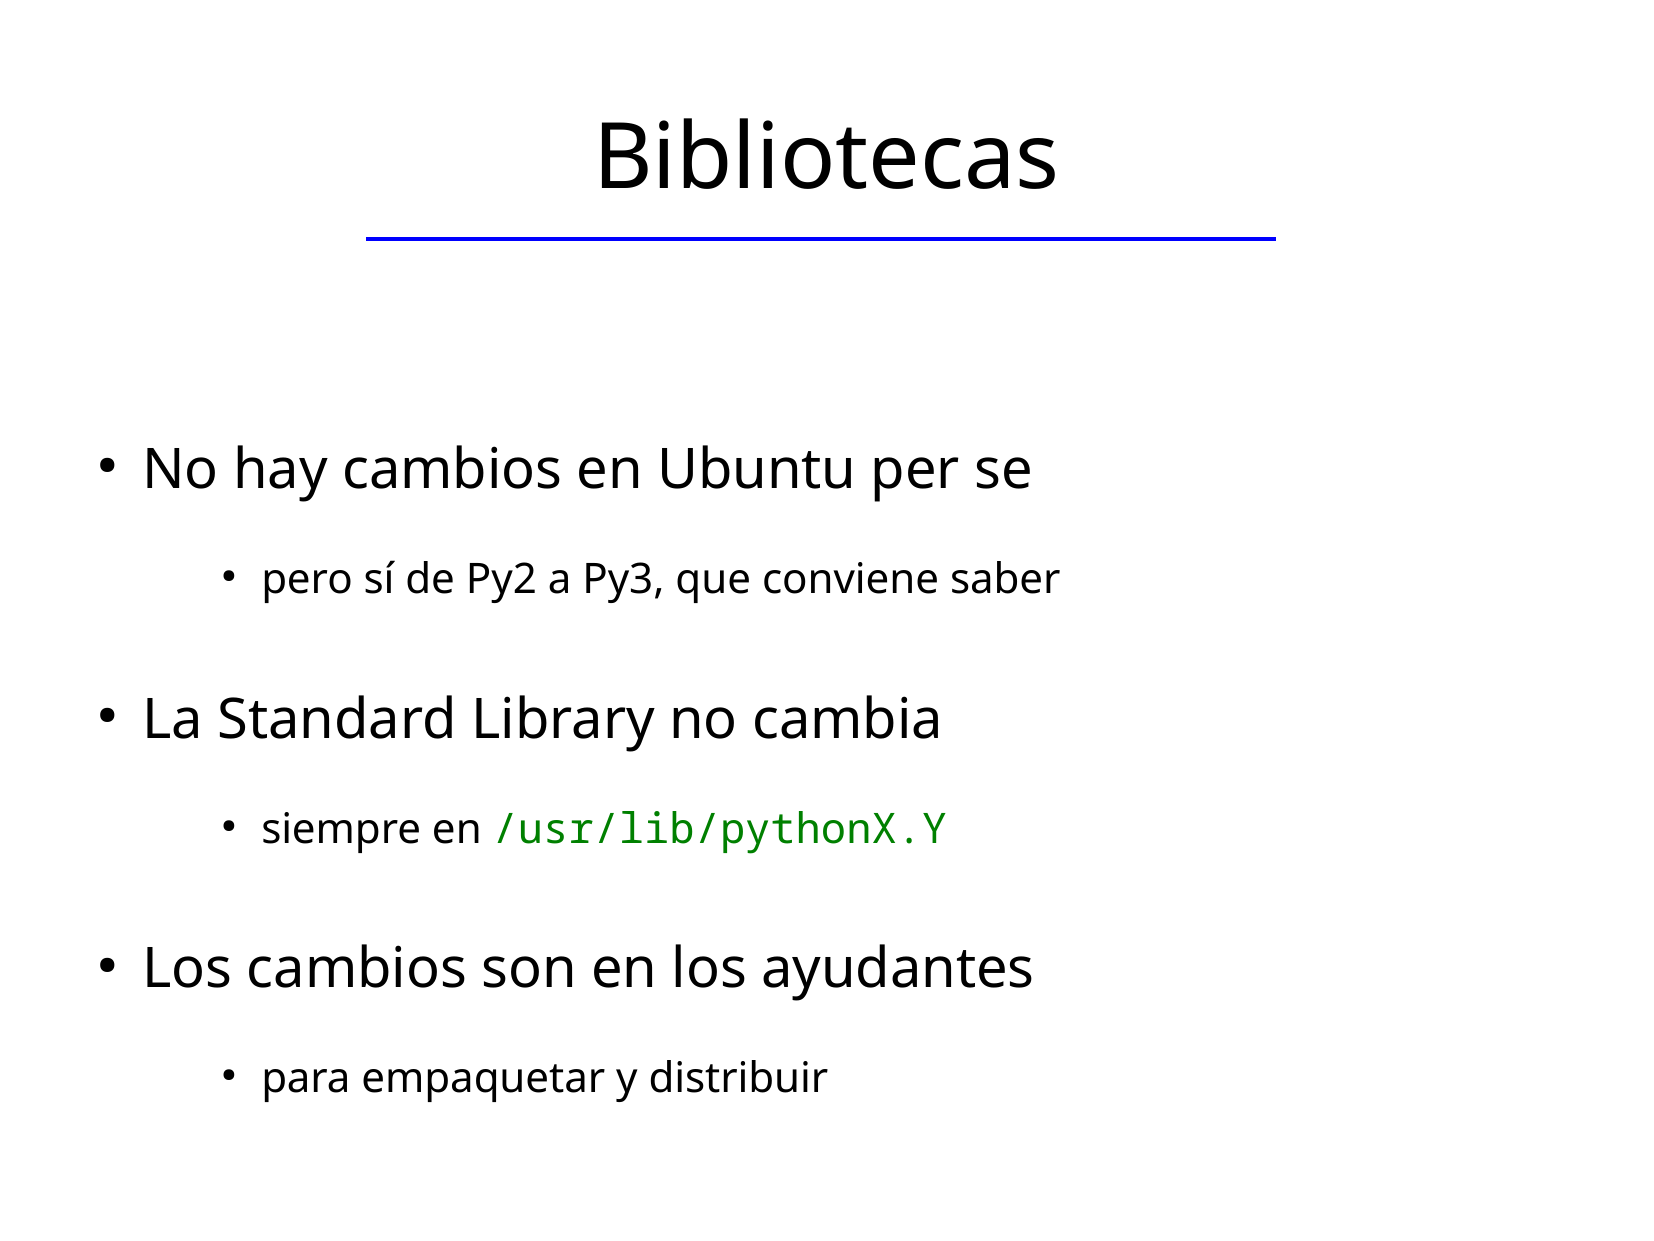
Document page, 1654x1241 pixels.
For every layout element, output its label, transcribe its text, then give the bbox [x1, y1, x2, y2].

list No hay cambios en Ubuntu per se pero sí de Py2 a Py3, que conviene saber La Standard Library no cambia siempre en /usr/lib/pythonX.Y Los cambios son en los ayudantes para empaquetar y distribuir [82, 390, 1538, 1110]
title Bibliotecas [82, 49, 1571, 257]
